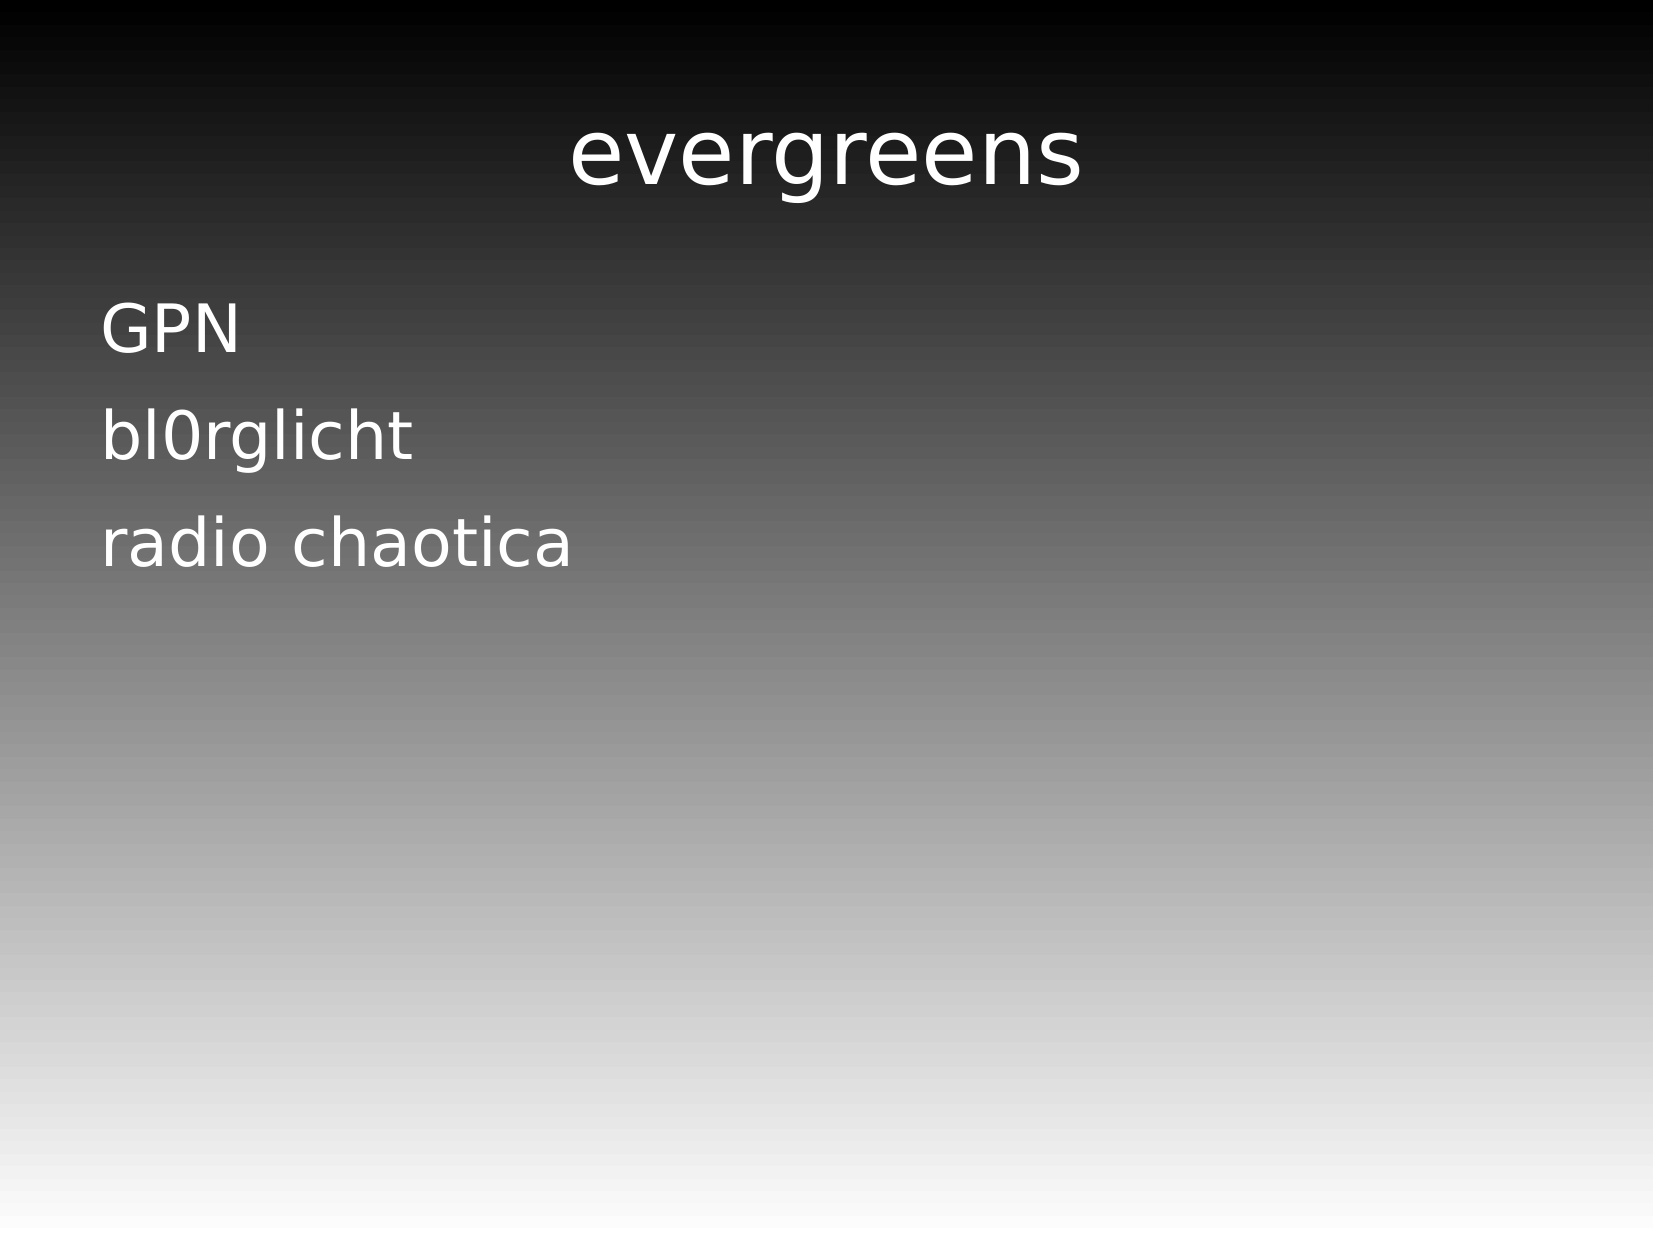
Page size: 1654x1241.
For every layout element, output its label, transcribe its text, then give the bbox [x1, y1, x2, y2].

title evergreens [82, 49, 1571, 257]
list GPN bl0rglicht radio chaotica [82, 290, 1571, 1109]
